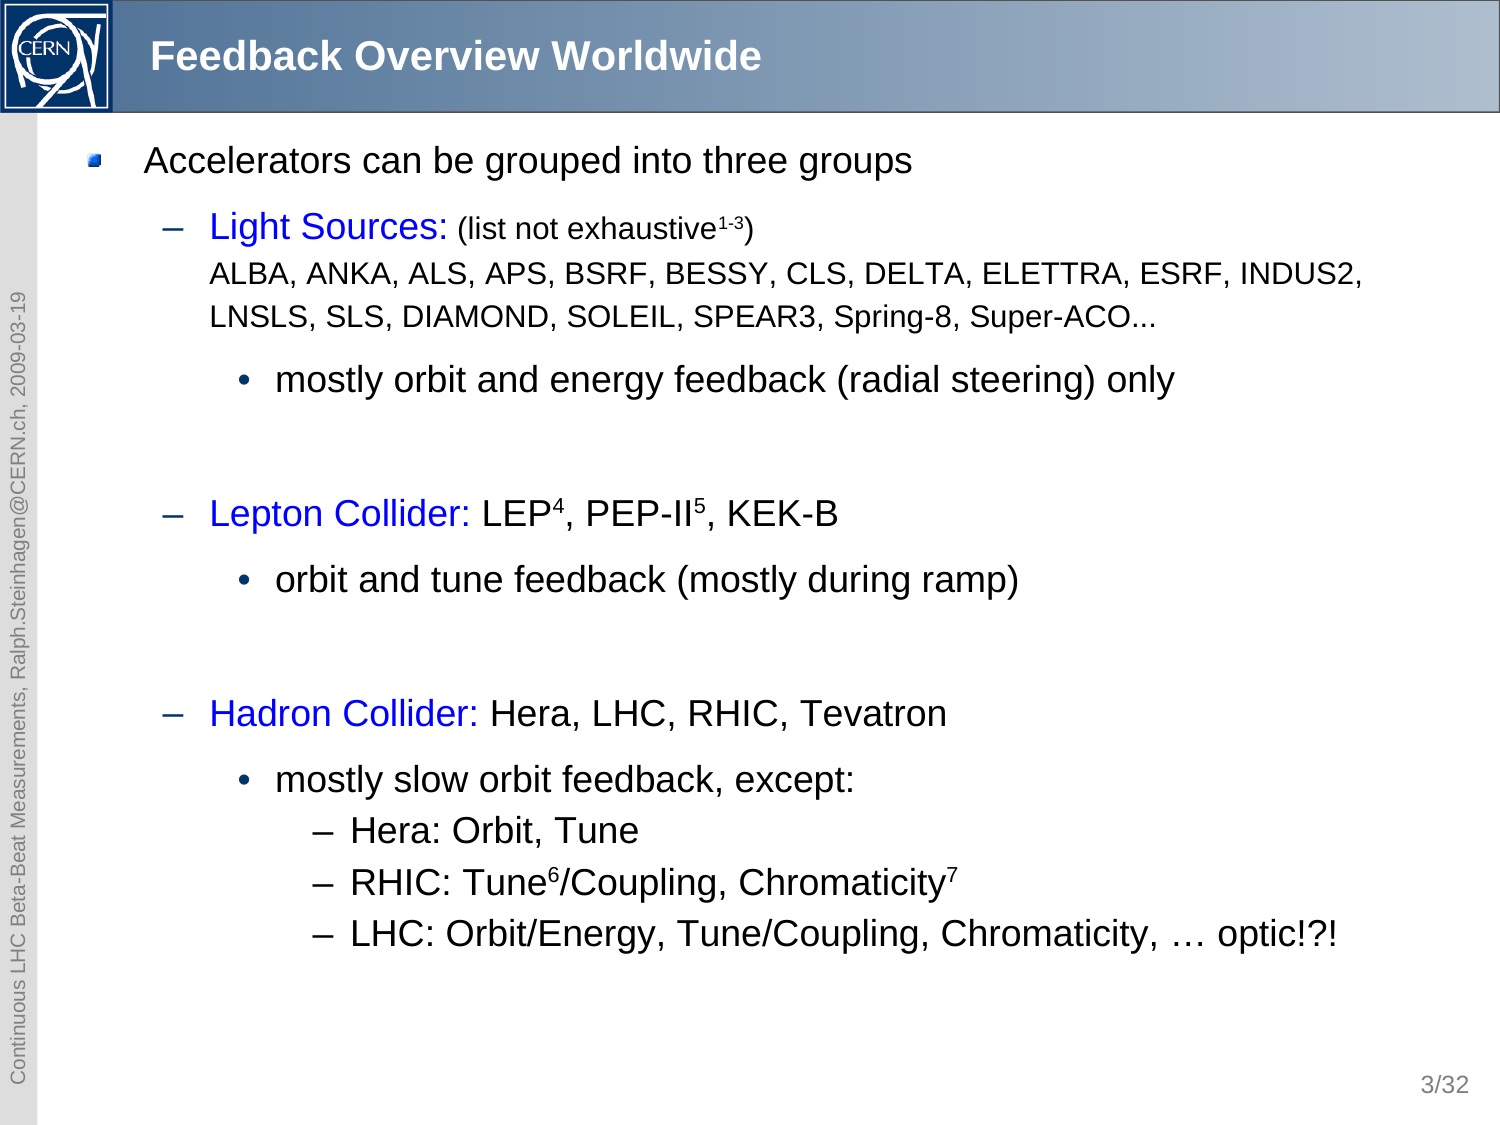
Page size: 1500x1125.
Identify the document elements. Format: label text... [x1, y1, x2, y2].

list Accelerators can be grouped into three groups Light Sources: (list not exhaustive1-3) ALBA, ANKA, ALS, APS, BSRF, BESSY, CLS, DELTA, ELETTRA, ESRF, INDUS2, LNSLS, SLS, DIAMOND, SOLEIL, SPEAR3, Spring-8, Super-ACO... mostly orbit and energy feedback (radial steering) only Lepton Collider: LEP4, PEP-II5, KEK-B orbit and tune feedback (mostly during ramp) Hadron Collider: Hera, LHC, RHIC, Tevatron mostly slow orbit feedback, except: Hera: Orbit, Tune RHIC: Tune6/Coupling, Chromaticity7 LHC: Orbit/Energy, Tune/Coupling, Chromaticity, … optic!?! [87, 137, 1438, 1016]
picture [0, 0, 113, 113]
title Feedback Overview Worldwide [150, 0, 1201, 113]
